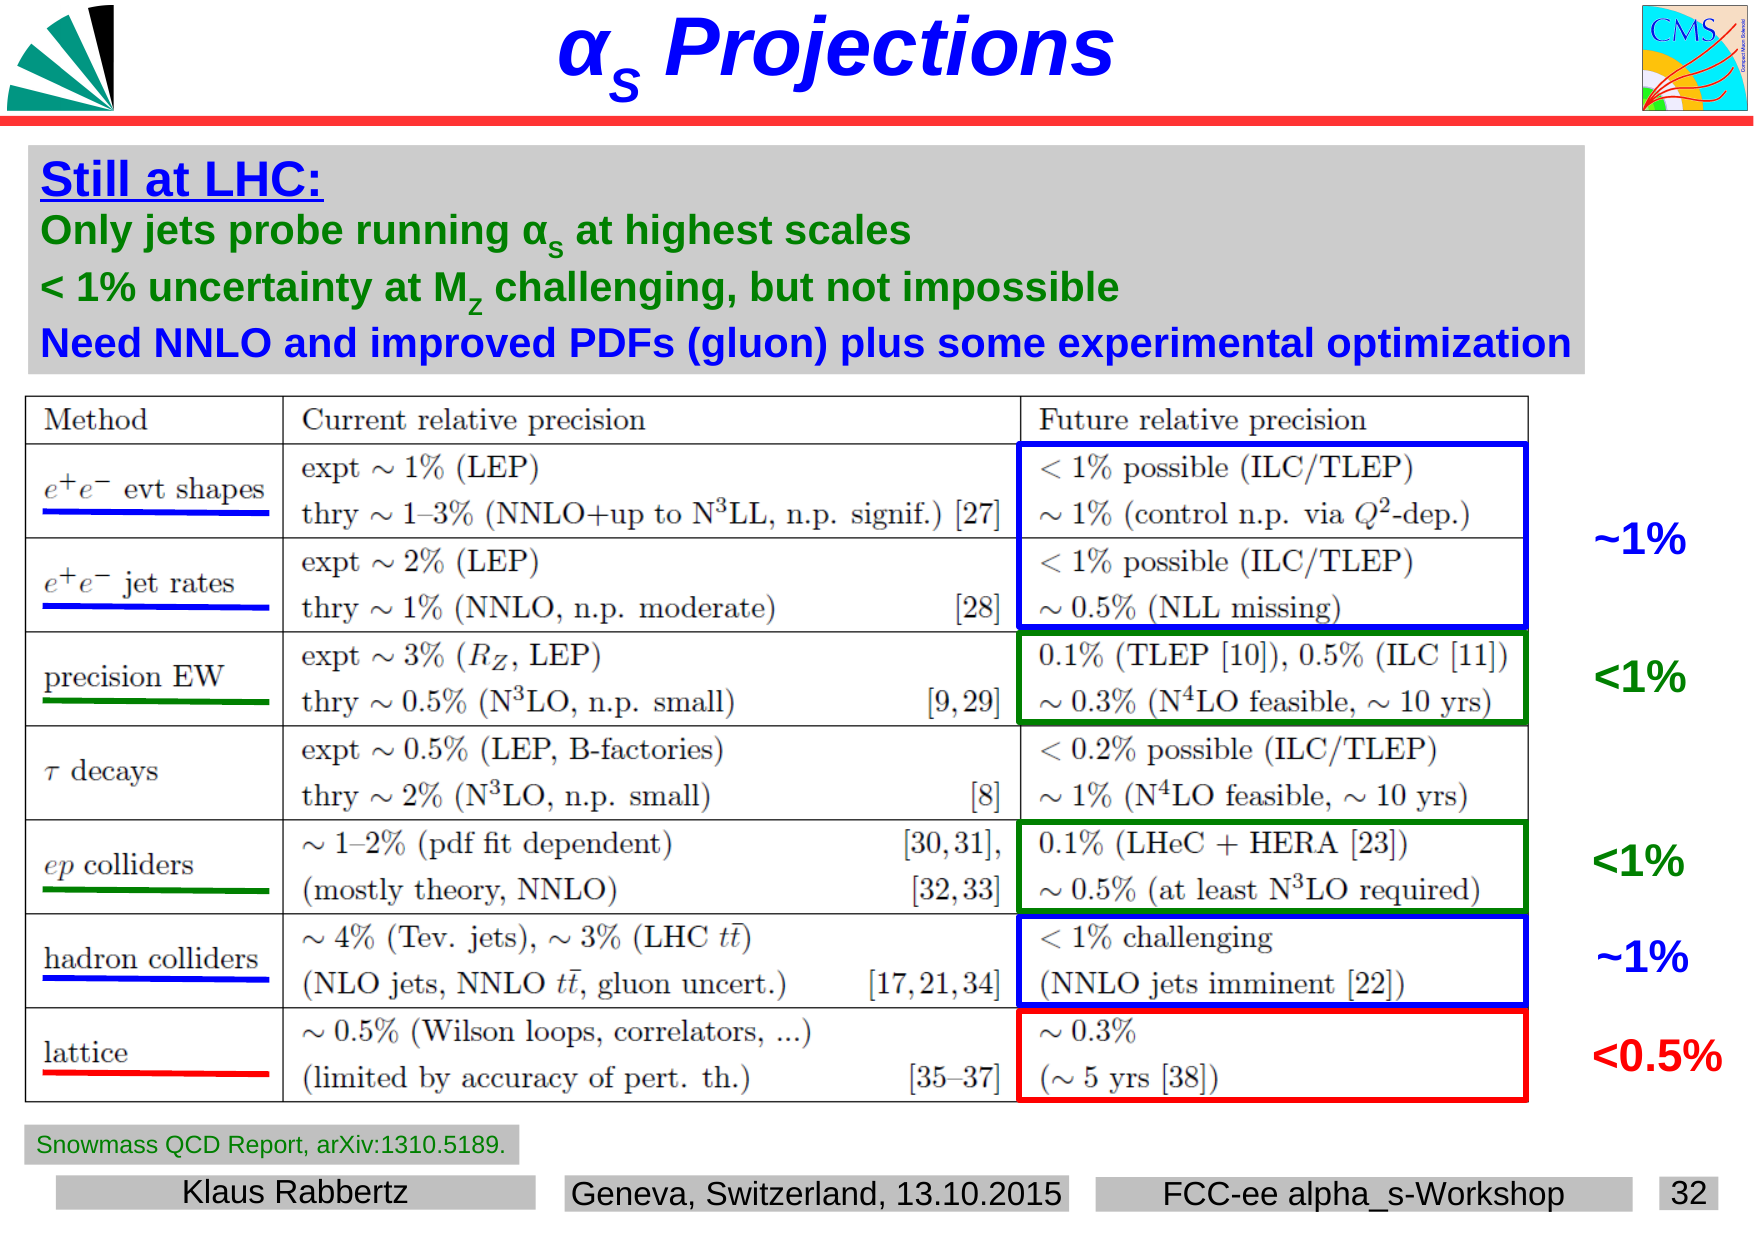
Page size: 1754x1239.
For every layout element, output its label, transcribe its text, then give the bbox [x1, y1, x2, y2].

text_box <1% [1580, 828, 1696, 892]
picture [20, 387, 1534, 1115]
text_box ~1% [1582, 506, 1698, 570]
text_box ~1% [1584, 925, 1701, 989]
text_box Snowmass QCD Report, arXiv:1310.5189. [24, 1124, 519, 1165]
title αS Projections [129, 0, 1545, 114]
text_box <0.5% [1580, 1023, 1735, 1087]
text_box Still at LHC: Only jets probe running αS at highest scales < 1% uncertainty at MZ challenging, but not impossible Need NNLO and improved PDFs (gluon) plus some experimental optimization [28, 145, 1585, 375]
picture [1642, 5, 1748, 111]
picture [7, 5, 114, 112]
text_box <1% [1582, 645, 1698, 709]
